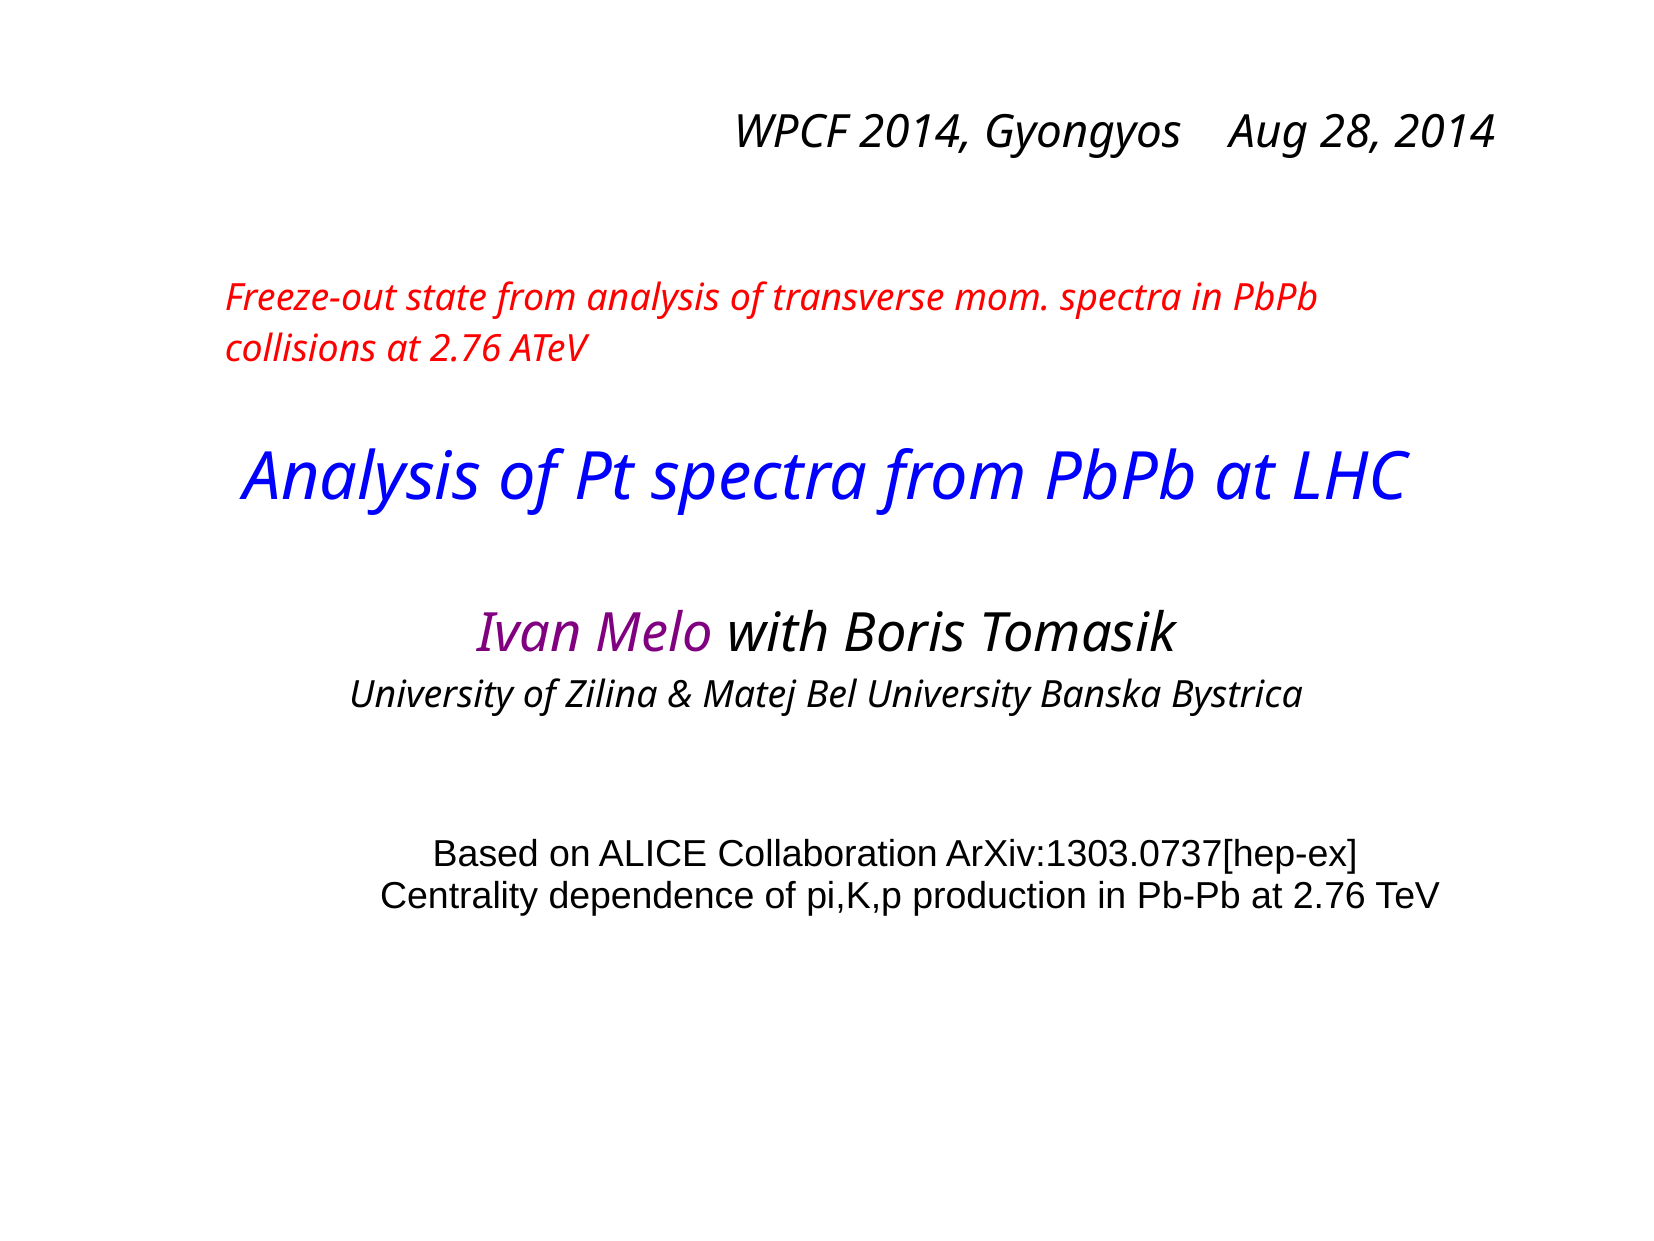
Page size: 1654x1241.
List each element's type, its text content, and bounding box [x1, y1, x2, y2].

title WPCF 2014, Gyongyos Aug 28, 2014 [82, 49, 1571, 211]
text_box Based on ALICE Collaboration ArXiv:1303.0737[hep-ex] Centrality dependence of pi,K,p production in Pb-Pb at 2.76 TeV [365, 825, 1456, 966]
text_box Freeze-out state from analysis of transverse mom. spectra in PbPb collisions at 2.76 ATeV [210, 263, 1411, 383]
subtitle Analysis of Pt spectra from PbPb at LHC Ivan Melo with Boris Tomasik University of Zilina & Matej Bel University Banska Bystrica [82, 290, 1571, 1010]
